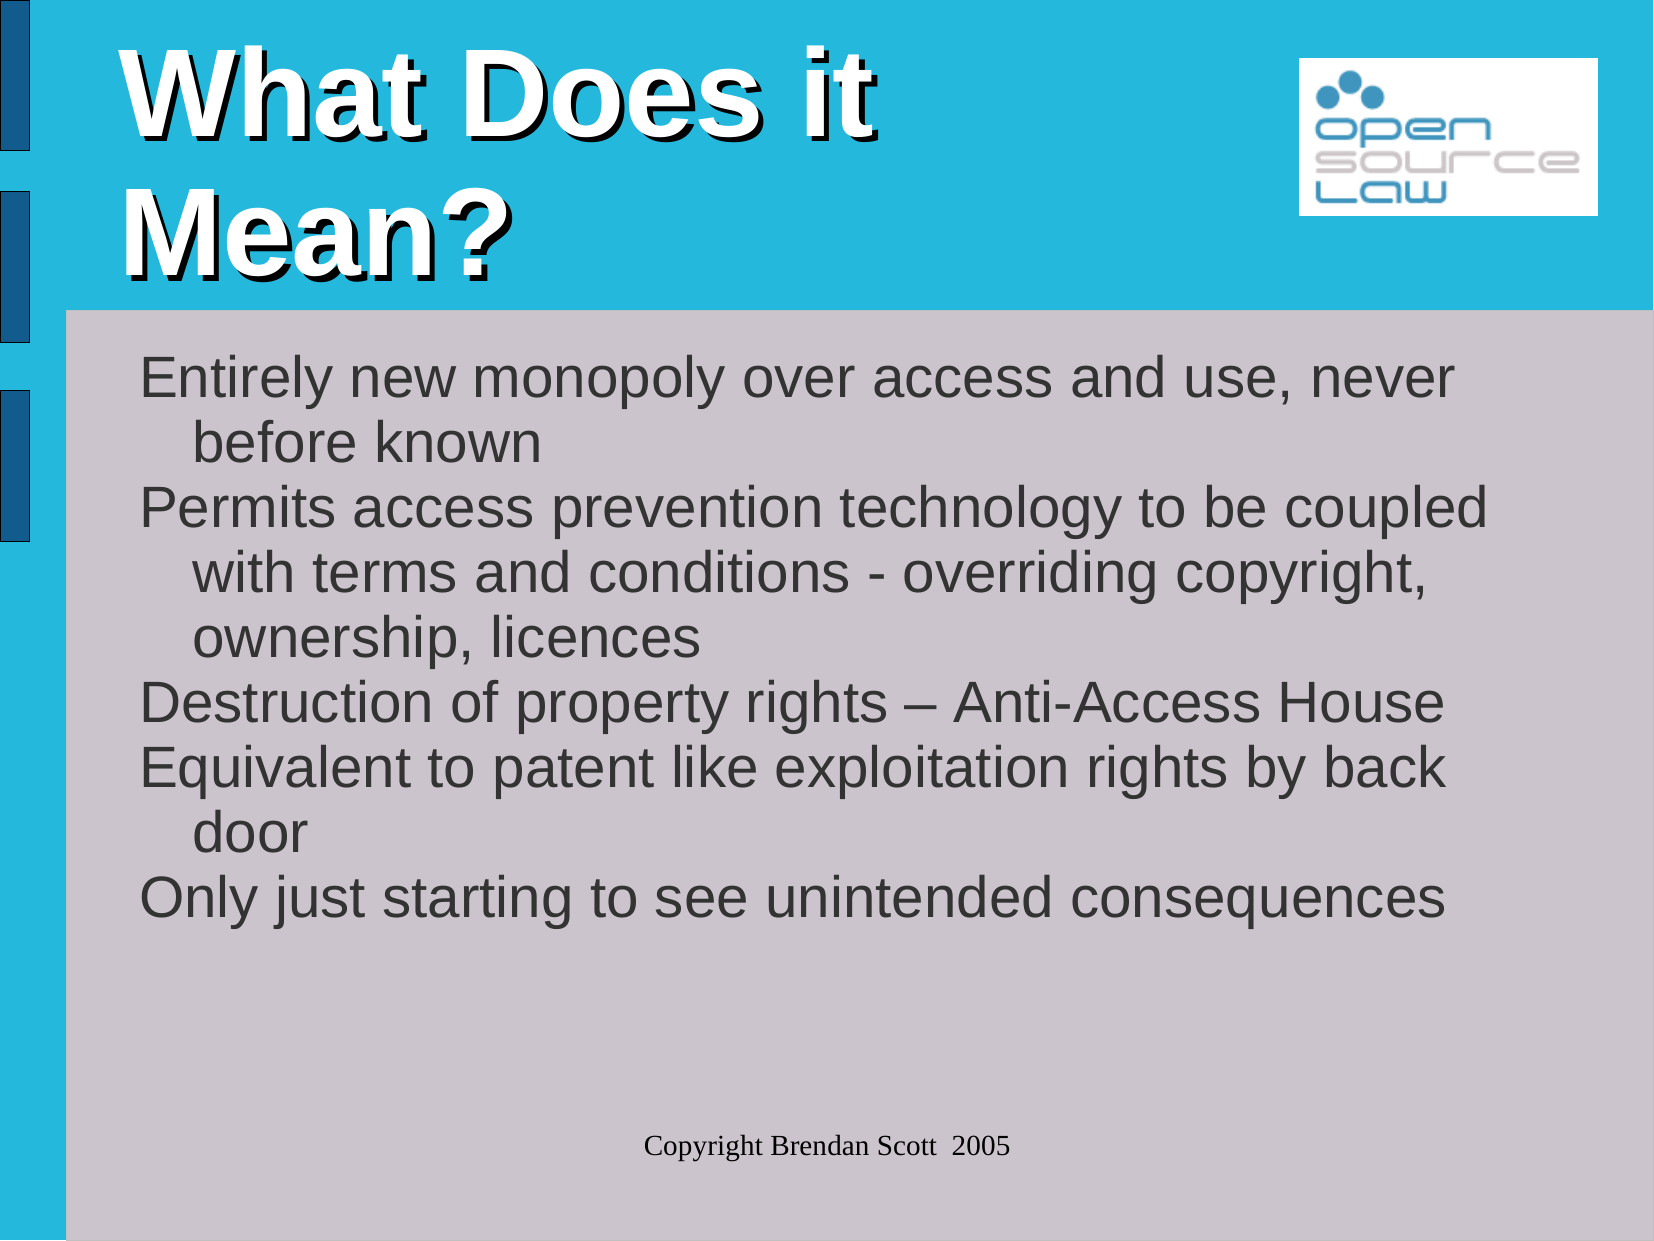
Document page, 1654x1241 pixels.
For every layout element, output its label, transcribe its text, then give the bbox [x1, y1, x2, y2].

picture [1299, 58, 1598, 216]
title What Does it Mean? [118, 1, 1211, 324]
list Entirely new monopoly over access and use, never before known Permits access prevention technology to be coupled with terms and conditions - overriding copyright, ownership, licences Destruction of property rights – Anti-Access House Equivalent to patent like exploitation rights by back door Only just starting to see unintended consequences [121, 344, 1534, 1112]
